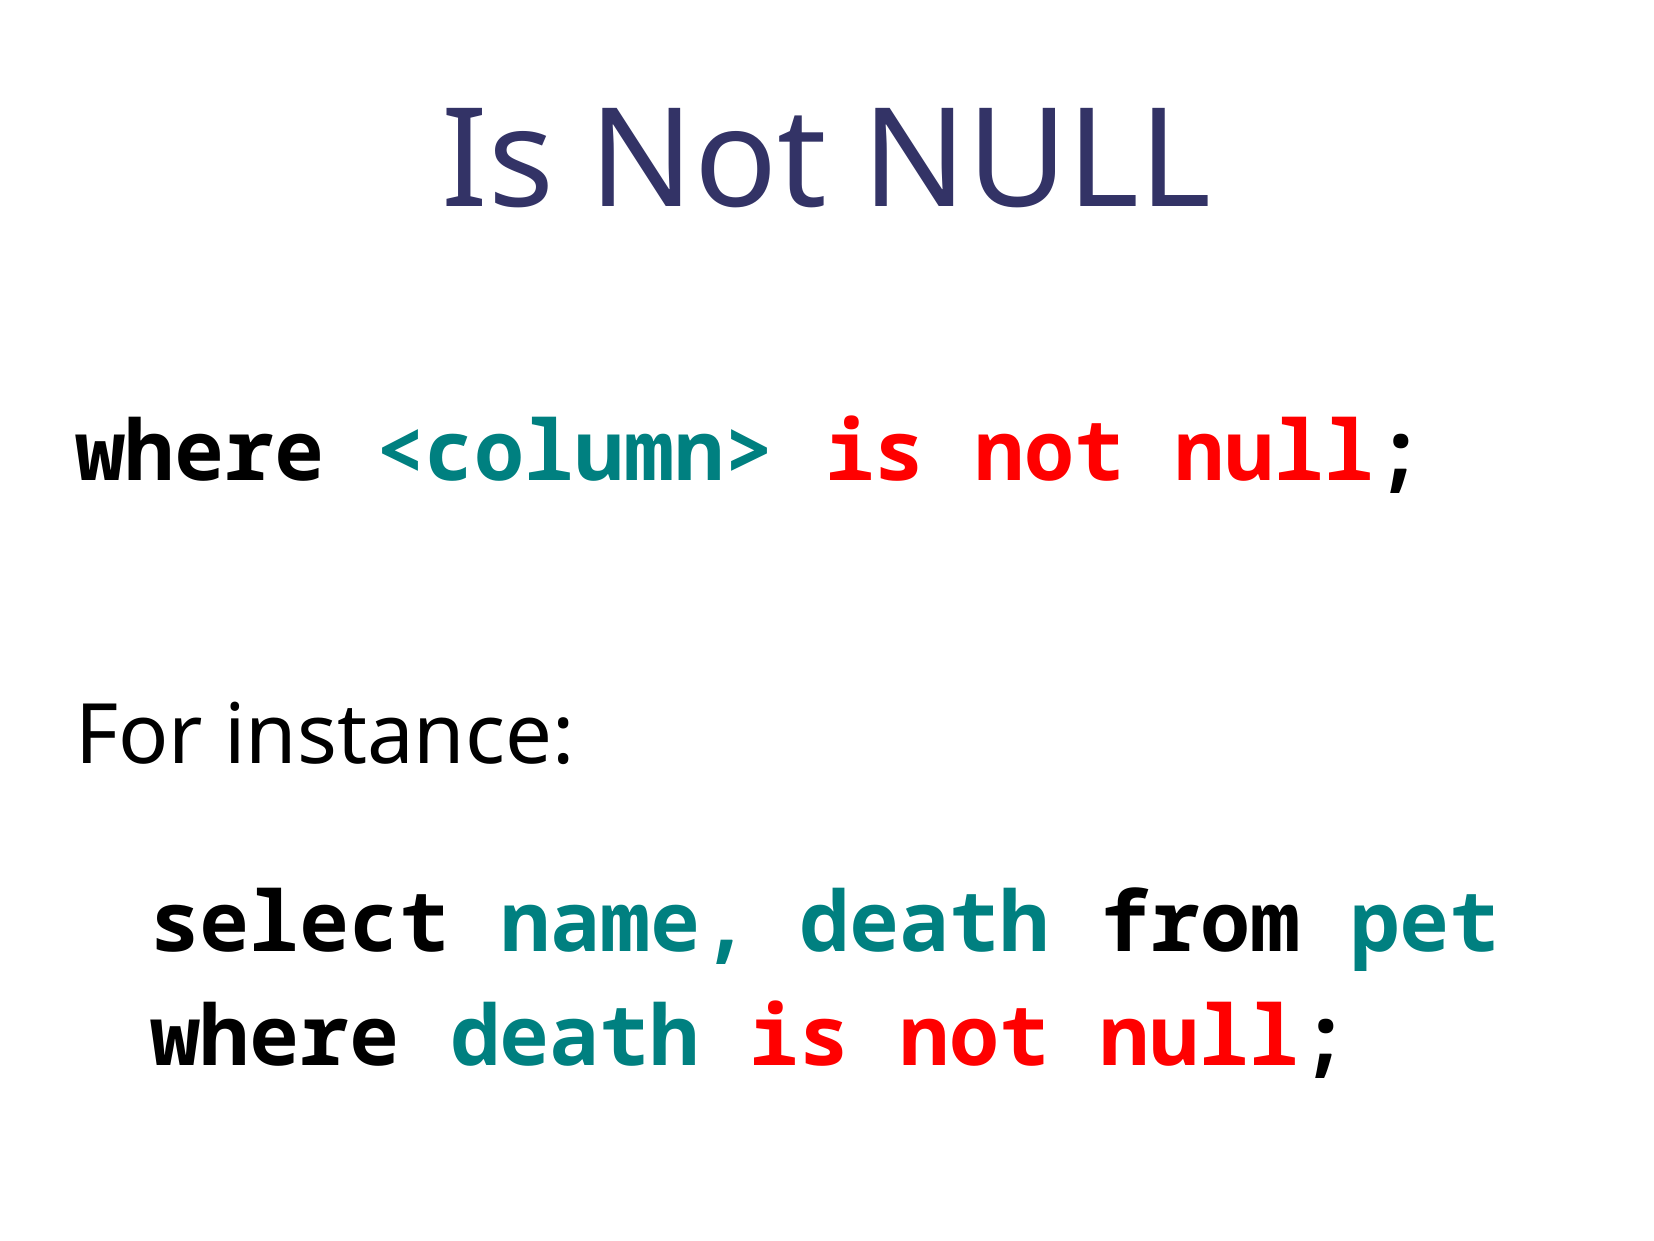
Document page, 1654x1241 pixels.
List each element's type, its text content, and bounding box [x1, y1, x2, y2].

title Is Not NULL [82, 56, 1571, 250]
text_box select name, death from pet where death is not null; [150, 865, 1654, 1055]
text_box For instance: [75, 675, 1654, 865]
subtitle where <column> is not null; [75, 391, 1613, 551]
